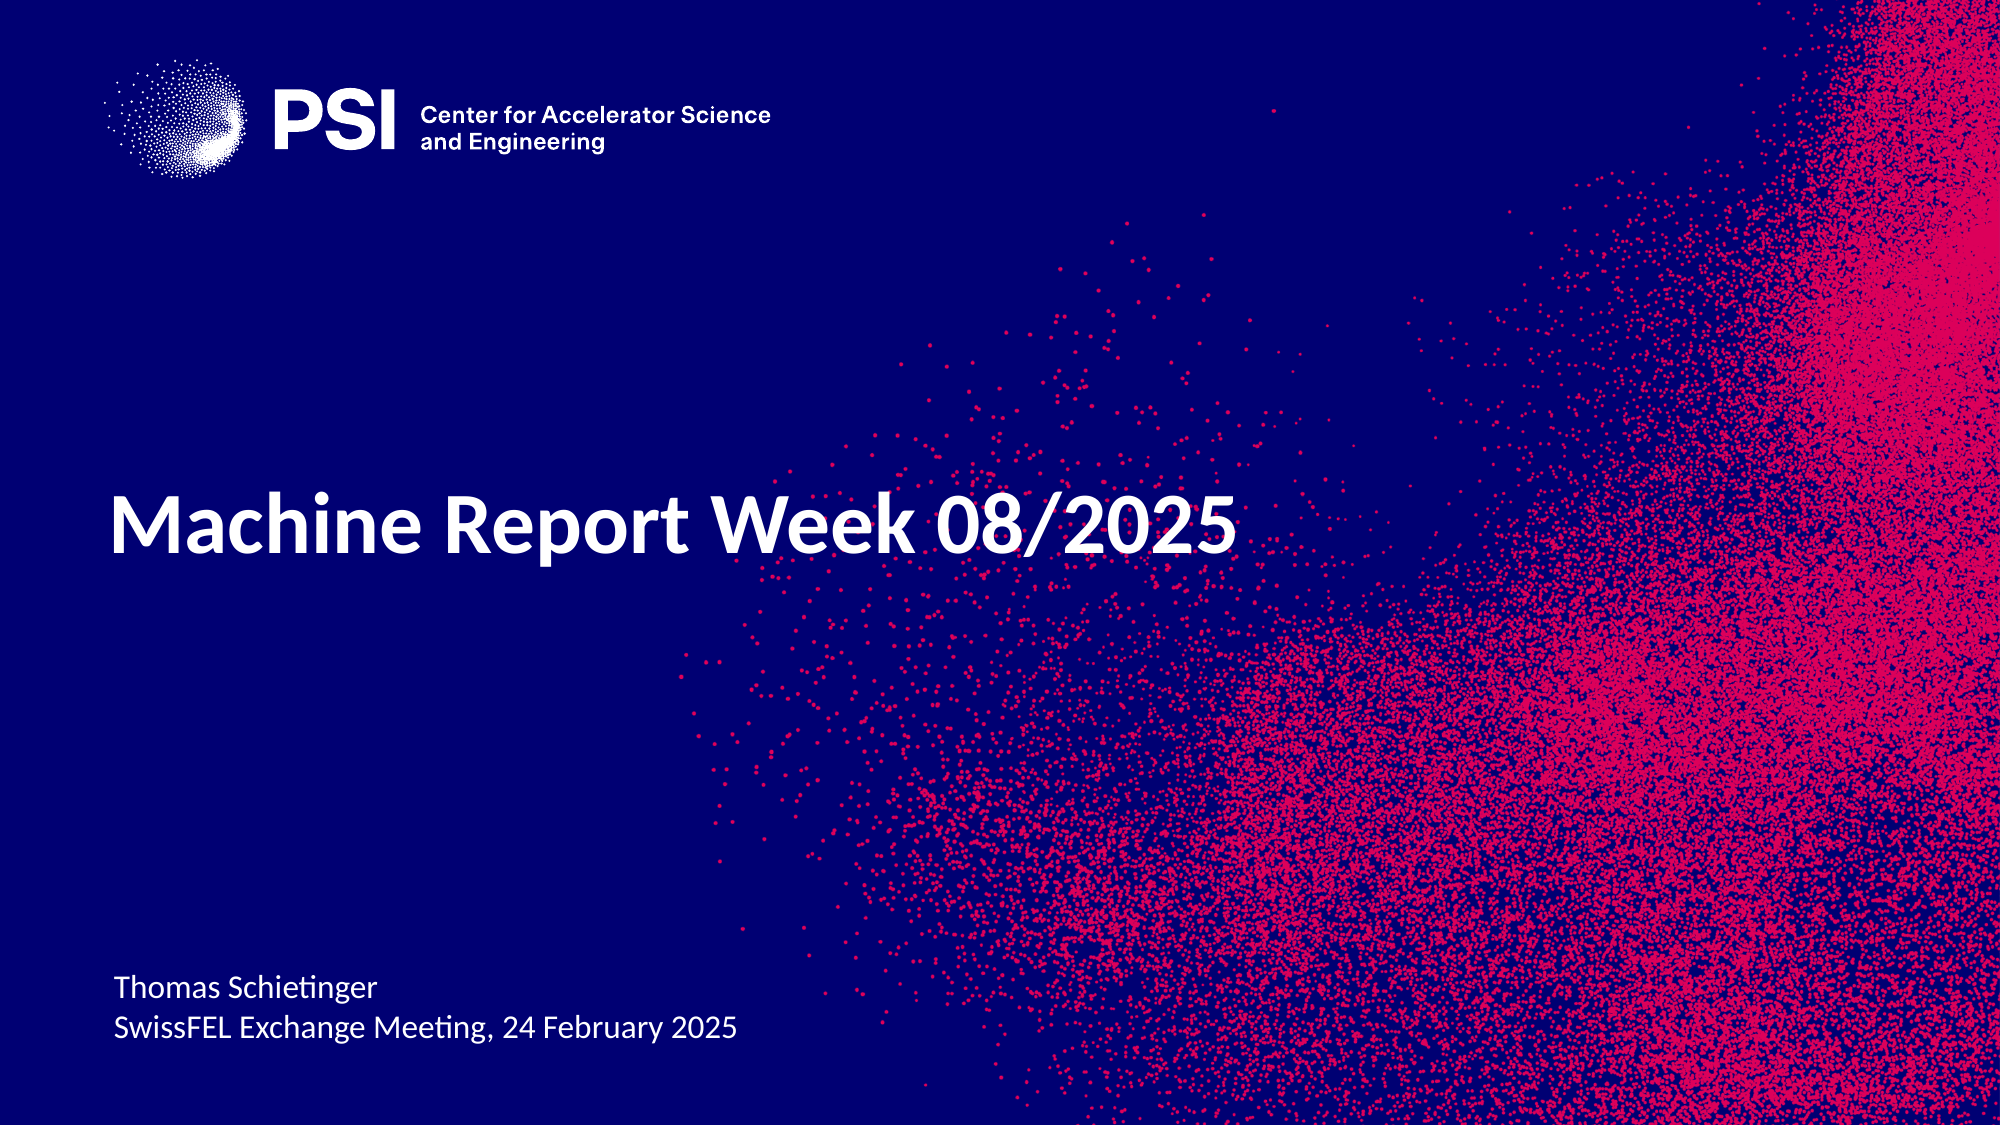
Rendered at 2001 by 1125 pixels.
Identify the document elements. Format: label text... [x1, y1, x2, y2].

list Thomas Schietinger [114, 958, 983, 1005]
title Machine Report Week 08/2025 [108, 449, 1428, 573]
picture [0, 0, 2000, 1125]
list SwissFEL Exchange Meeting, 24 February 2025 [114, 1005, 983, 1047]
